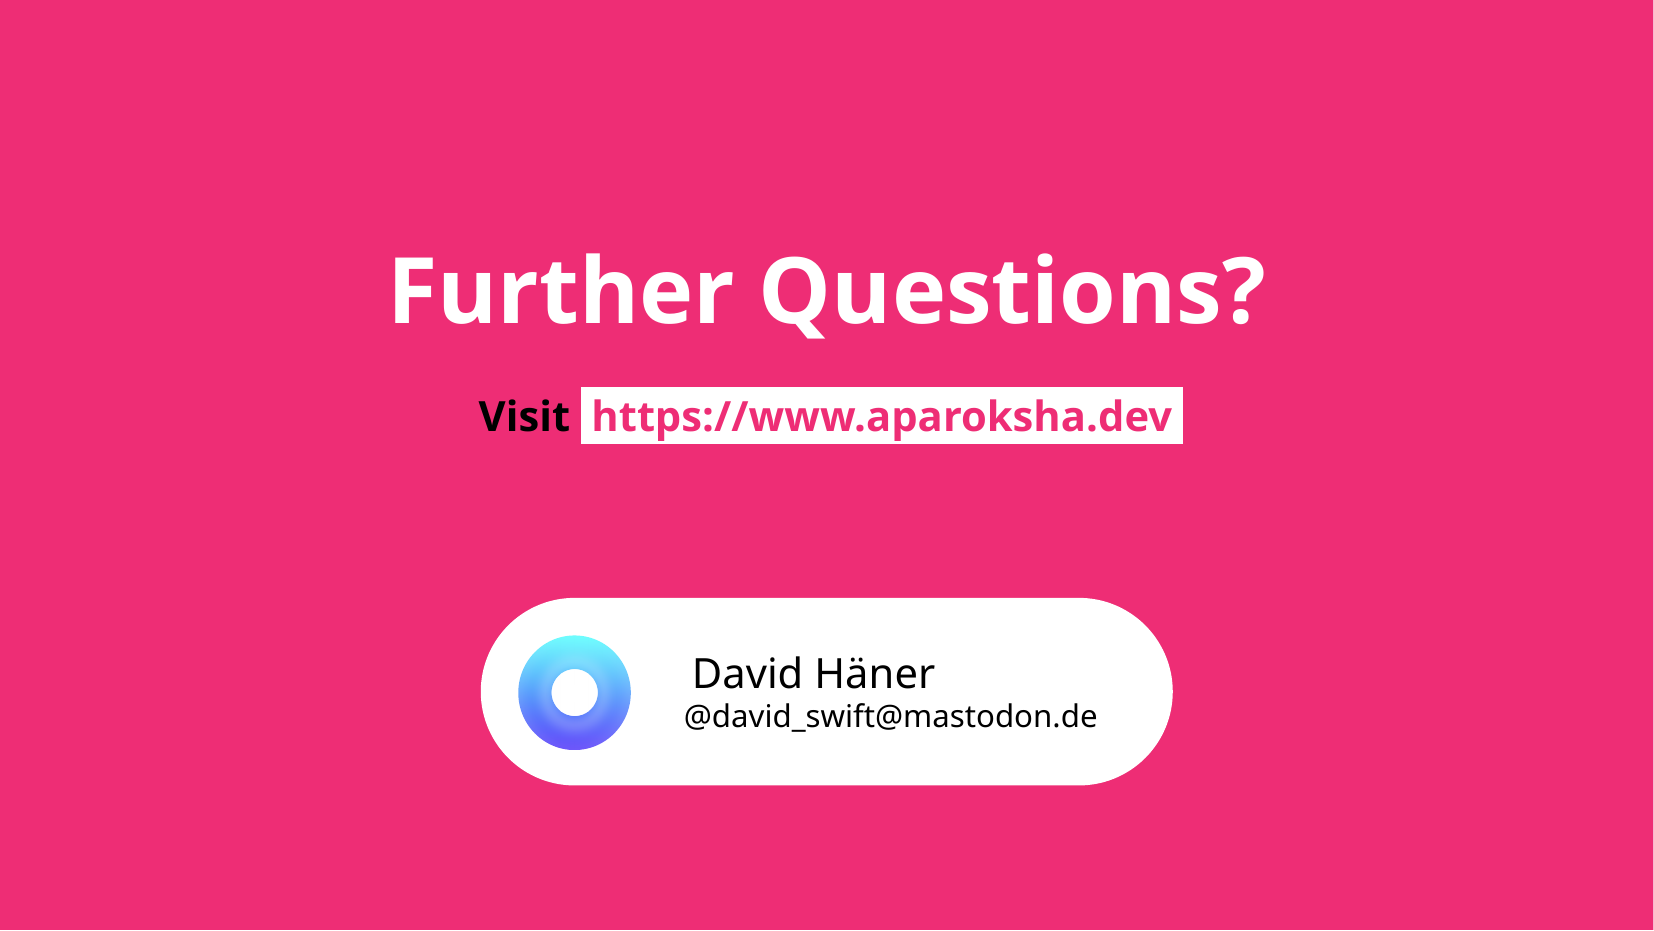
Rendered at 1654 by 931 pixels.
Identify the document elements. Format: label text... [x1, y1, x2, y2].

title Further Questions? [82, 210, 1571, 366]
title David Häner [650, 632, 977, 713]
title Visit https://www.aparoksha.dev [86, 337, 1576, 493]
text_box [480, 597, 1173, 786]
title @david_swift@mastodon.de [672, 675, 1111, 756]
